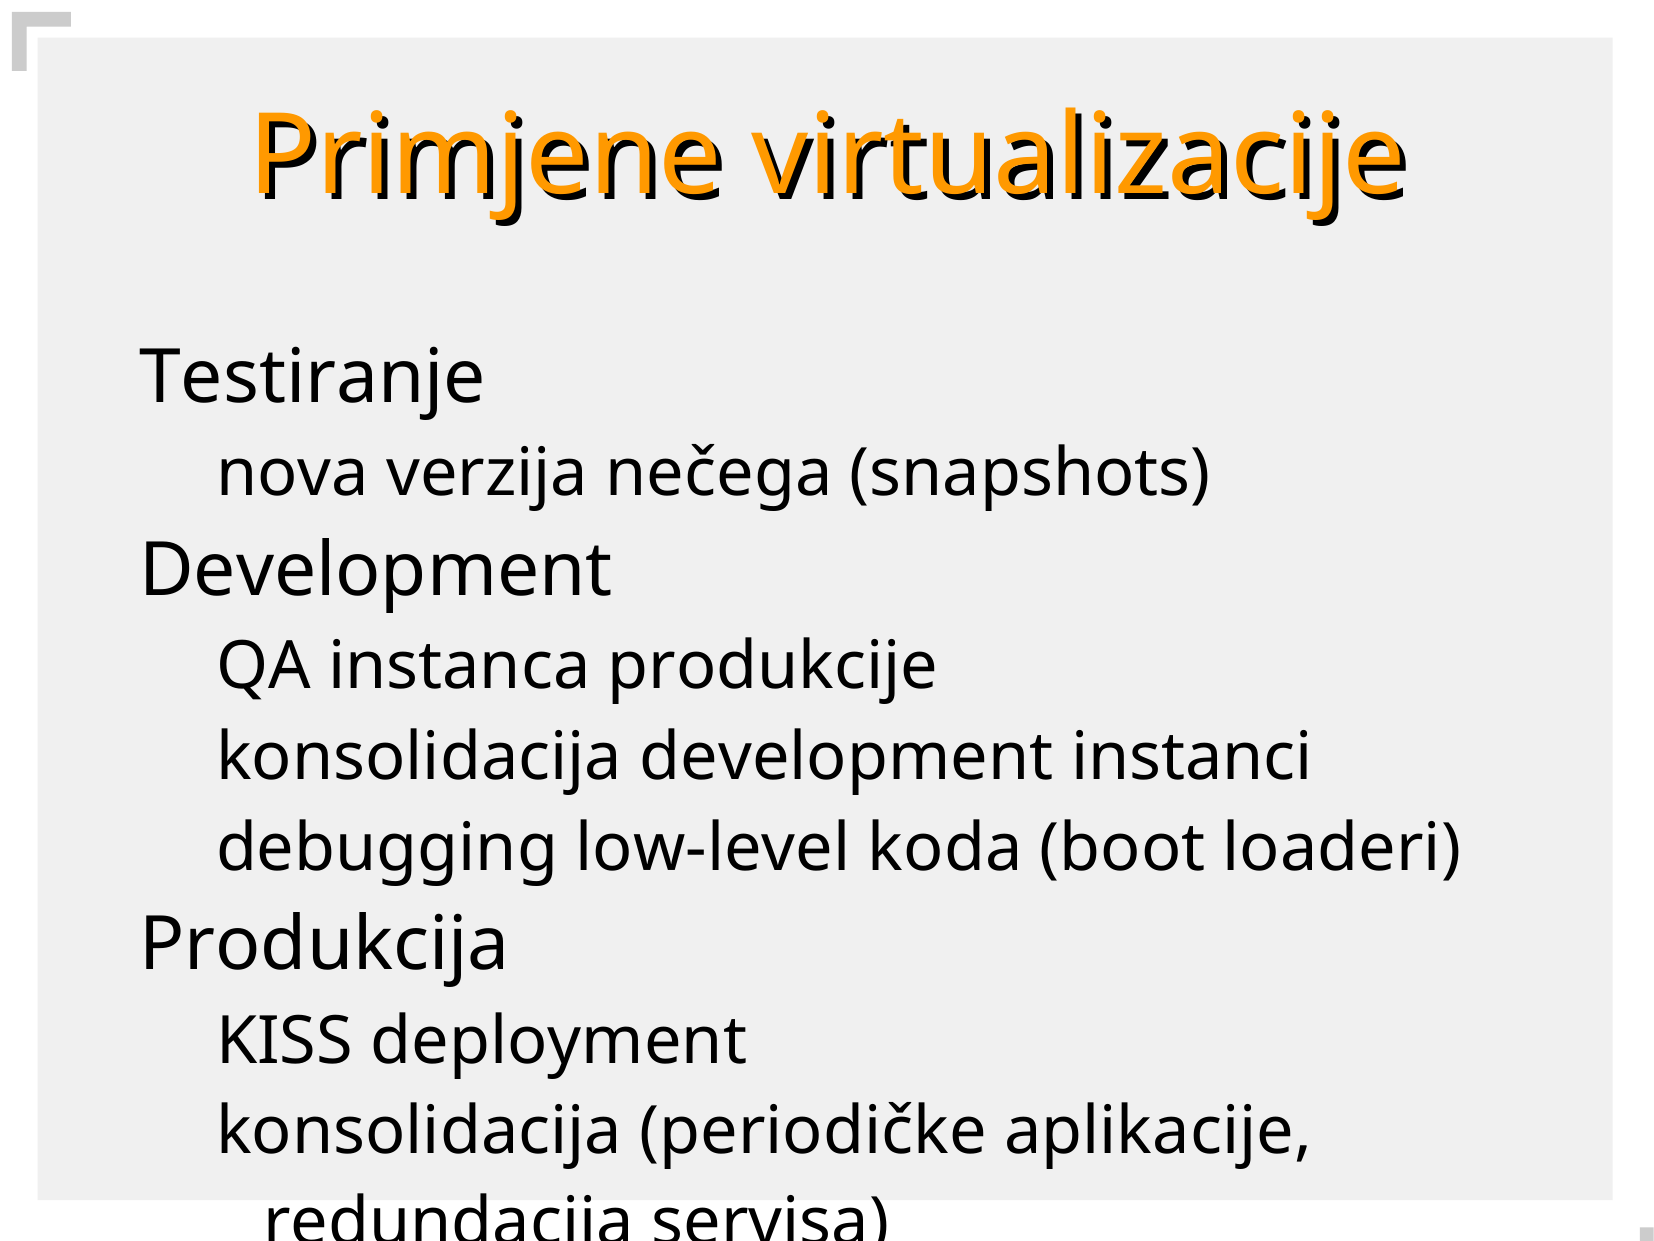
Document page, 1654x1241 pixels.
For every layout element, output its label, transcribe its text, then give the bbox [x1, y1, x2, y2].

title Primjene virtualizacije [121, 46, 1534, 254]
list Testiranje nova verzija nečega (snapshots) Development QA instanca produkcije konsolidacija development instanci debugging low-level koda (boot loaderi) Produkcija KISS deployment konsolidacija (periodičke aplikacije, redundacija servisa) [121, 322, 1561, 1132]
